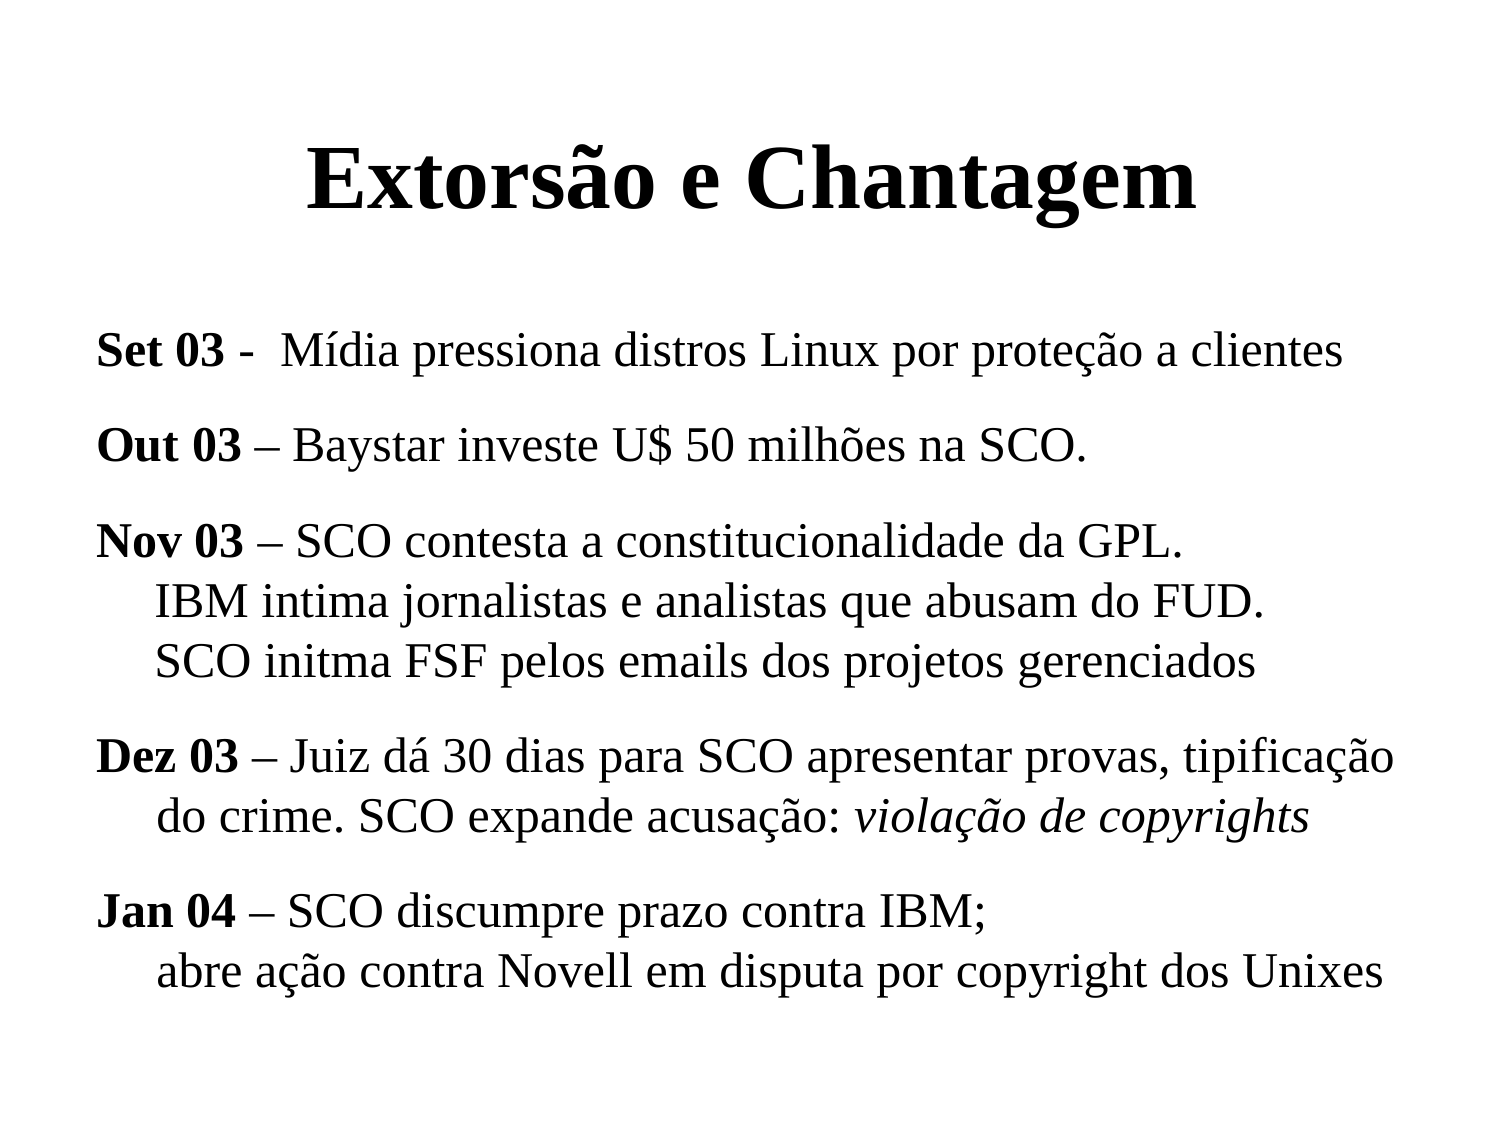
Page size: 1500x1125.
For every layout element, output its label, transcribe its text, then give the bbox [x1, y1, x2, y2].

title Extorsão e Chantagem [115, 81, 1391, 269]
text_box Set 03 - Mídia pressiona distros Linux por proteção a clientes Out 03 – Baystar investe U$ 50 milhões na SCO. Nov 03 – SCO contesta a constitucionalidade da GPL. IBM intima jornalistas e analistas que abusam do FUD. SCO initma FSF pelos emails dos projetos gerenciados Dez 03 – Juiz dá 30 dias para SCO apresentar provas, tipificação do crime. SCO expande acusação: violação de copyrights Jan 04 – SCO discumpre prazo contra IBM; abre ação contra Novell em disputa por copyright dos Unixes [96, 313, 1500, 975]
